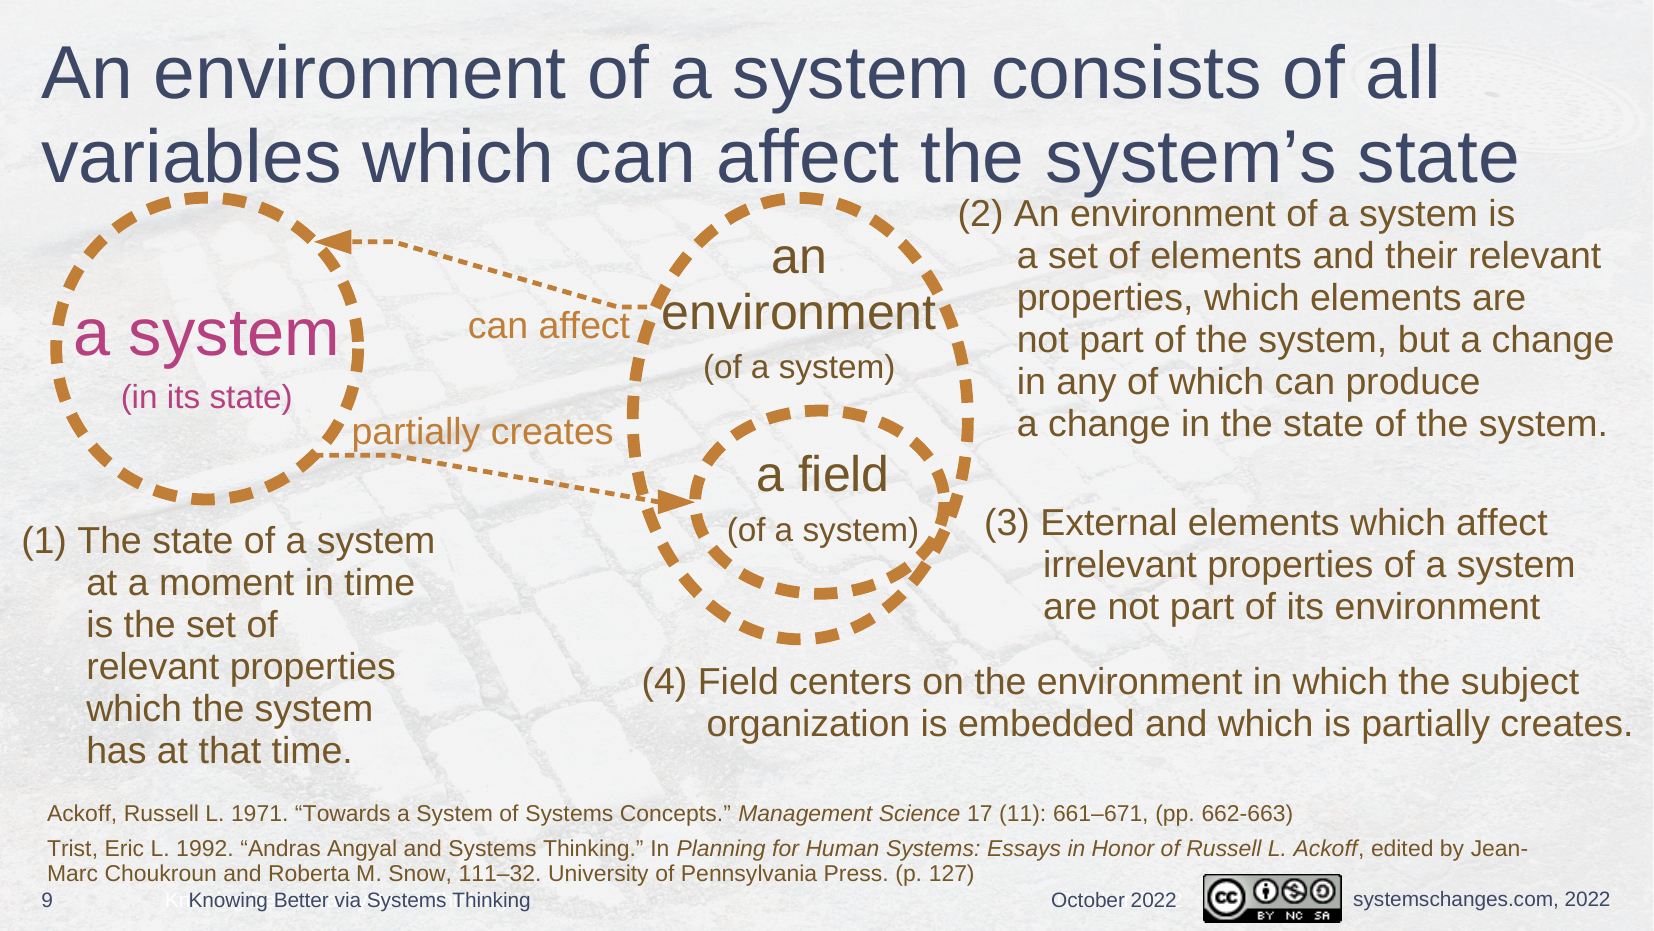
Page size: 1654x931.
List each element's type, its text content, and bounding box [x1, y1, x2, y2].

text_box (3) External elements which affect irrelevant properties of a system are not part of its environment [969, 493, 1654, 631]
text_box partially creates [336, 403, 644, 468]
text_box a field (of a system) [712, 439, 953, 559]
picture [0, 0, 1654, 931]
text_box an environment (of a system) [647, 220, 960, 394]
text_box a system (in its state) [58, 287, 363, 424]
title An environment of a system consists of all variables which can affect the system’s state [41, 30, 1613, 199]
text_box (4) Field centers on the environment in which the subject organization is embedded and which is partially creates. [626, 653, 1651, 762]
text_box can affect [453, 297, 647, 364]
text_box (2) An environment of a system is a set of elements and their relevant properties, which elements are not part of the system, but a change in any of which can produce a change in the state of the system. [942, 185, 1634, 460]
text_box (1) The state of a system at a moment in time is the set of relevant properties which the system has at that time. [6, 512, 471, 779]
text_box Ackoff, Russell L. 1971. “Towards a System of Systems Concepts.” Management Science 17 (11): 661–671, (pp. 662-663) Trist, Eric L. 1992. “Andras Angyal and Systems Thinking.” In Planning for Human Systems: Essays in Honor of Russell L. Ackoff, edited by Jean-Marc Choukroun and Roberta M. Snow, 111–32. University of Pennsylvania Press. (p. 127) [32, 793, 1585, 894]
